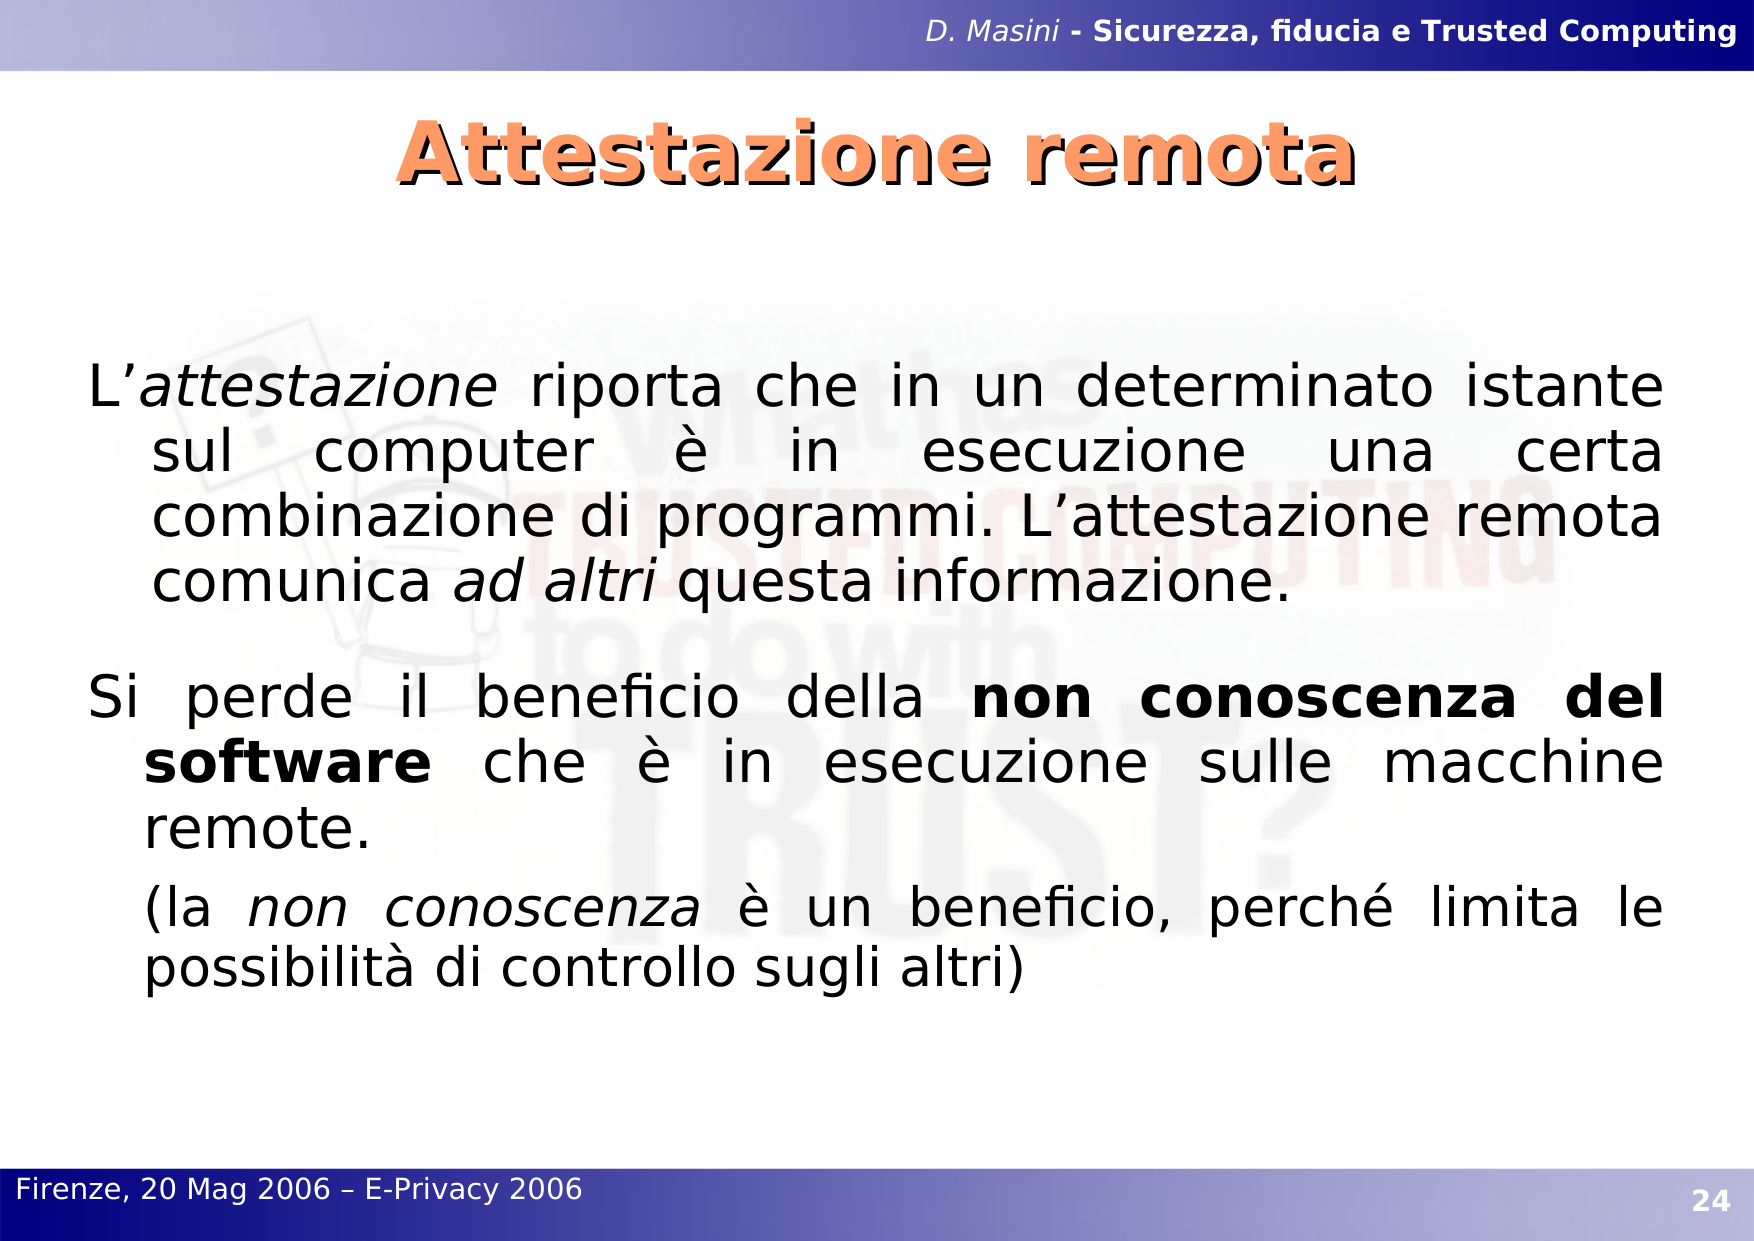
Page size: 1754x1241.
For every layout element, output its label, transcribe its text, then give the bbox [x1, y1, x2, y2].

picture [0, 0, 1754, 1241]
text_box D. Masini - Sicurezza, fiducia e Trusted Computing [602, 7, 1754, 63]
text_box <number> [1641, 1185, 1732, 1223]
list L’attestazione riporta che in un determinato istante sul computer è in esecuzione una certa combinazione di programmi. L’attestazione remota comunica ad altri questa informazione. Si perde il beneficio della non conoscenza del software che è in esecuzione sulle macchine remote. (la non conoscenza è un beneficio, perché limita le possibilità di controllo sugli altri) [87, 353, 1667, 1142]
title Attestazione remota [87, 49, 1667, 257]
text_box Firenze, 20 Mag 2006 – E-Privacy 2006 [0, 1175, 1314, 1234]
